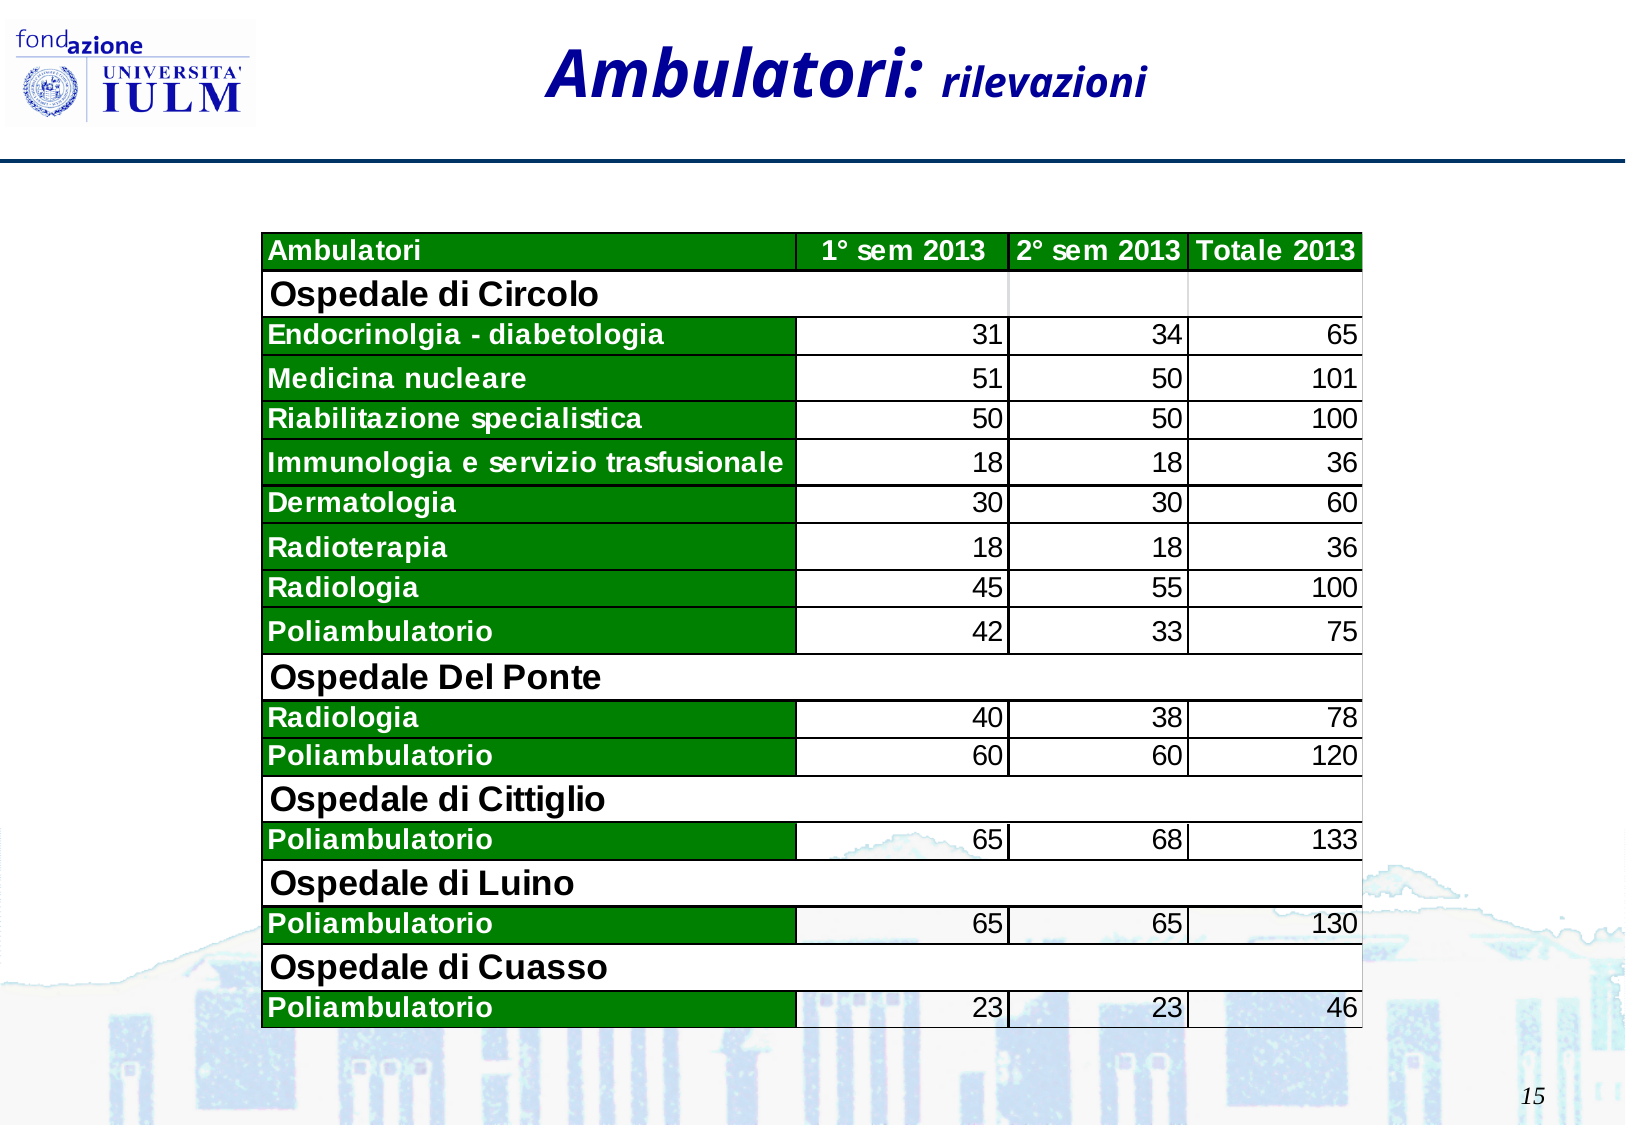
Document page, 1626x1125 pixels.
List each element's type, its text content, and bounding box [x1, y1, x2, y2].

text_box Ambulatori: rilevazioni [304, 8, 1392, 134]
picture [5, 19, 256, 127]
picture [260, 231, 1365, 1030]
